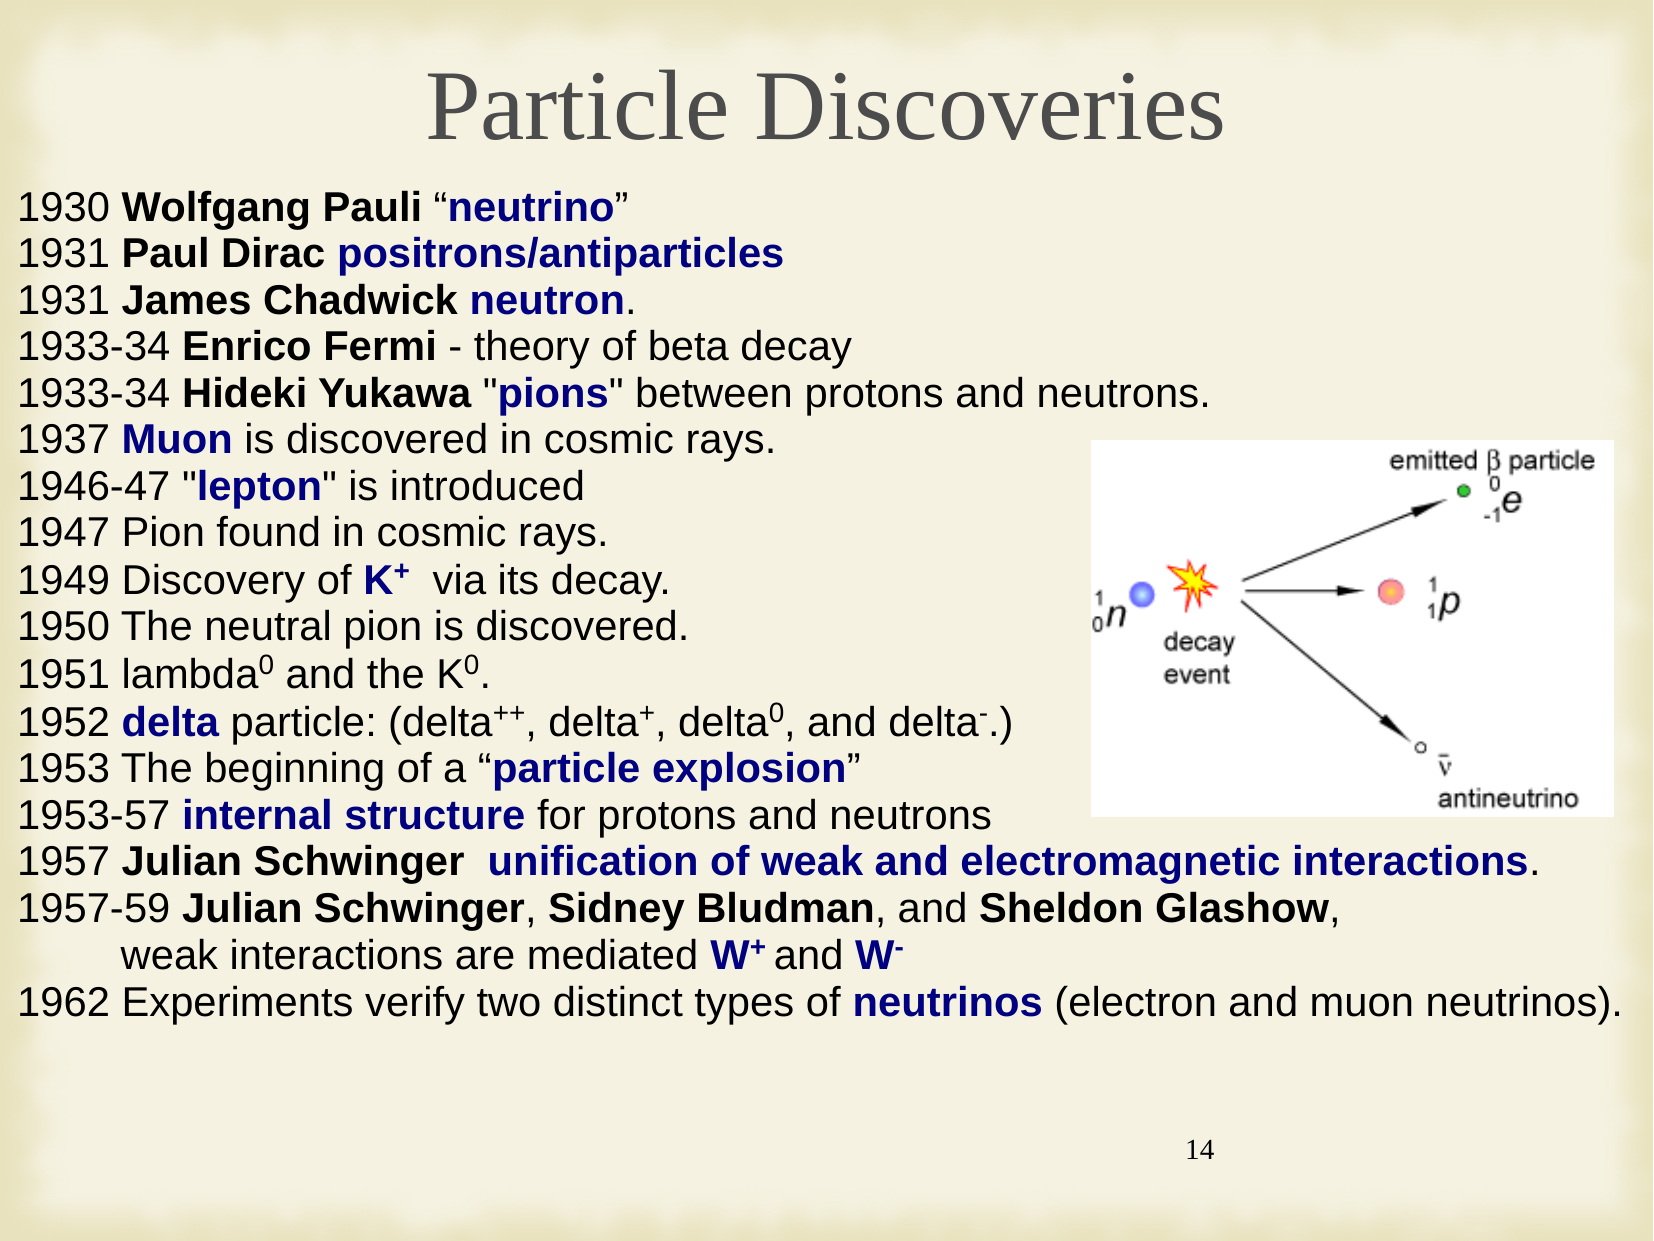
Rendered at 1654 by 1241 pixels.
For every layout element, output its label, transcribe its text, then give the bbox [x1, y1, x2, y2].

text_box 1930 Wolfgang Pauli “neutrino” 1931 Paul Dirac positrons/antiparticles 1931 James Chadwick neutron. 1933-34 Enrico Fermi - theory of beta decay 1933-34 Hideki Yukawa "pions" between protons and neutrons. 1937 Muon is discovered in cosmic rays. 1946-47 "lepton" is introduced 1947 Pion found in cosmic rays. 1949 Discovery of K+ via its decay. 1950 The neutral pion is discovered. 1951 lambda0 and the K0. 1952 delta particle: (delta++, delta+, delta0, and delta-.) 1953 The beginning of a “particle explosion” 1953-57 internal structure for protons and neutrons 1957 Julian Schwinger unification of weak and electromagnetic interactions. 1957-59 Julian Schwinger, Sidney Bludman, and Sheldon Glashow, weak interactions are mediated W+ and W- 1962 Experiments verify two distinct types of neutrinos (electron and muon neutrinos). [2, 176, 1654, 1100]
title Particle Discoveries [82, 3, 1571, 176]
text_box [1185, 1130, 1571, 1216]
picture [1091, 440, 1614, 818]
